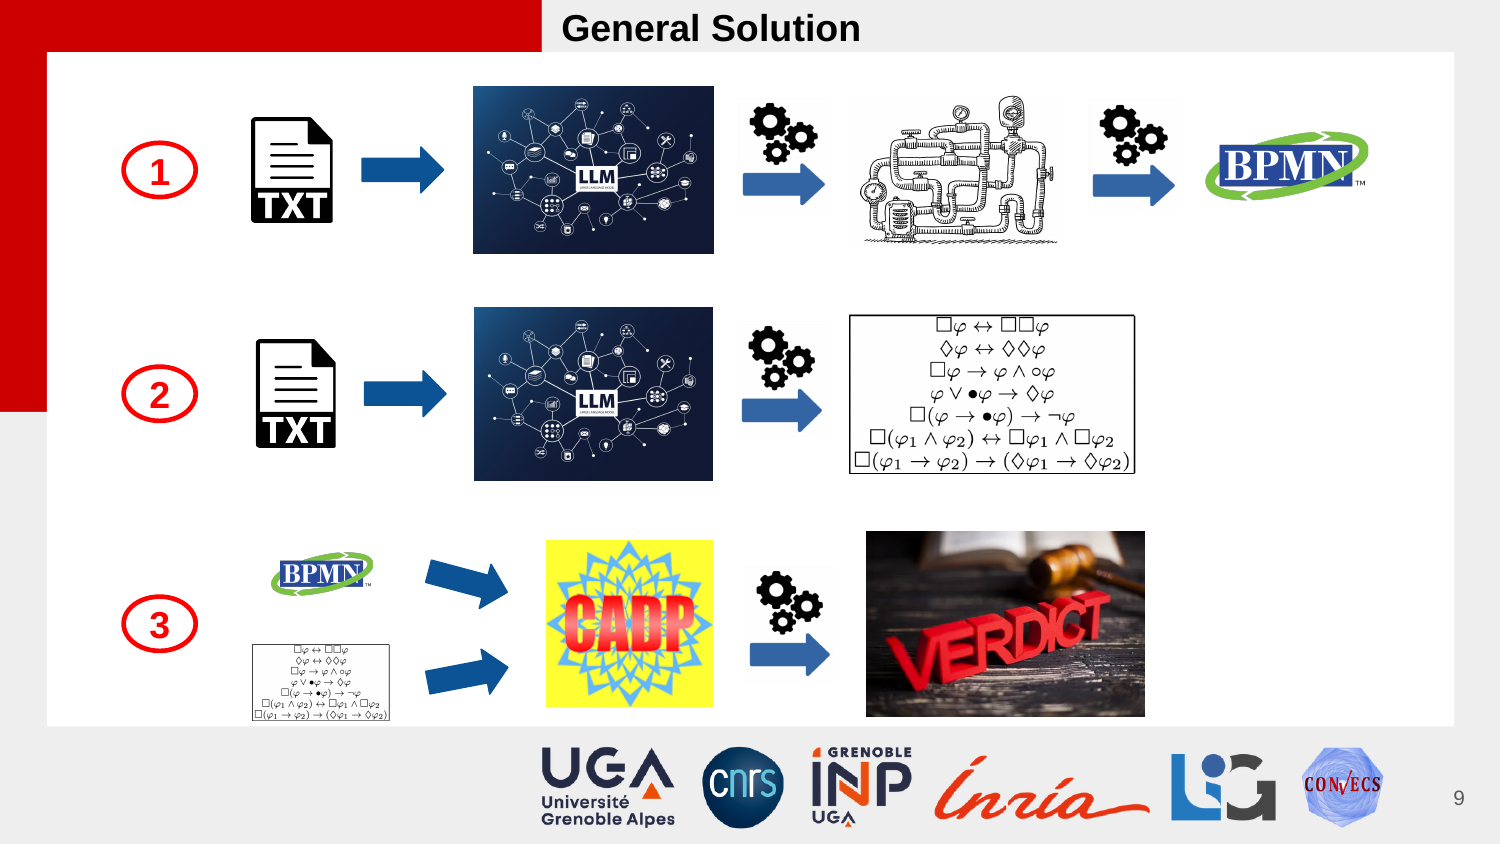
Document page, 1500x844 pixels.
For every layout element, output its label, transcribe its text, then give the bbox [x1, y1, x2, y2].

text_box 3 [123, 596, 196, 651]
text_box [425, 649, 508, 695]
text_box 1 [123, 142, 196, 198]
text_box 2 [123, 366, 196, 421]
picture [0, 0, 1500, 844]
text_box [425, 560, 508, 609]
text_box [362, 147, 444, 193]
text_box General Solution [546, 0, 1441, 55]
slide_number <numéro> [1389, 764, 1480, 830]
text_box [364, 370, 447, 417]
